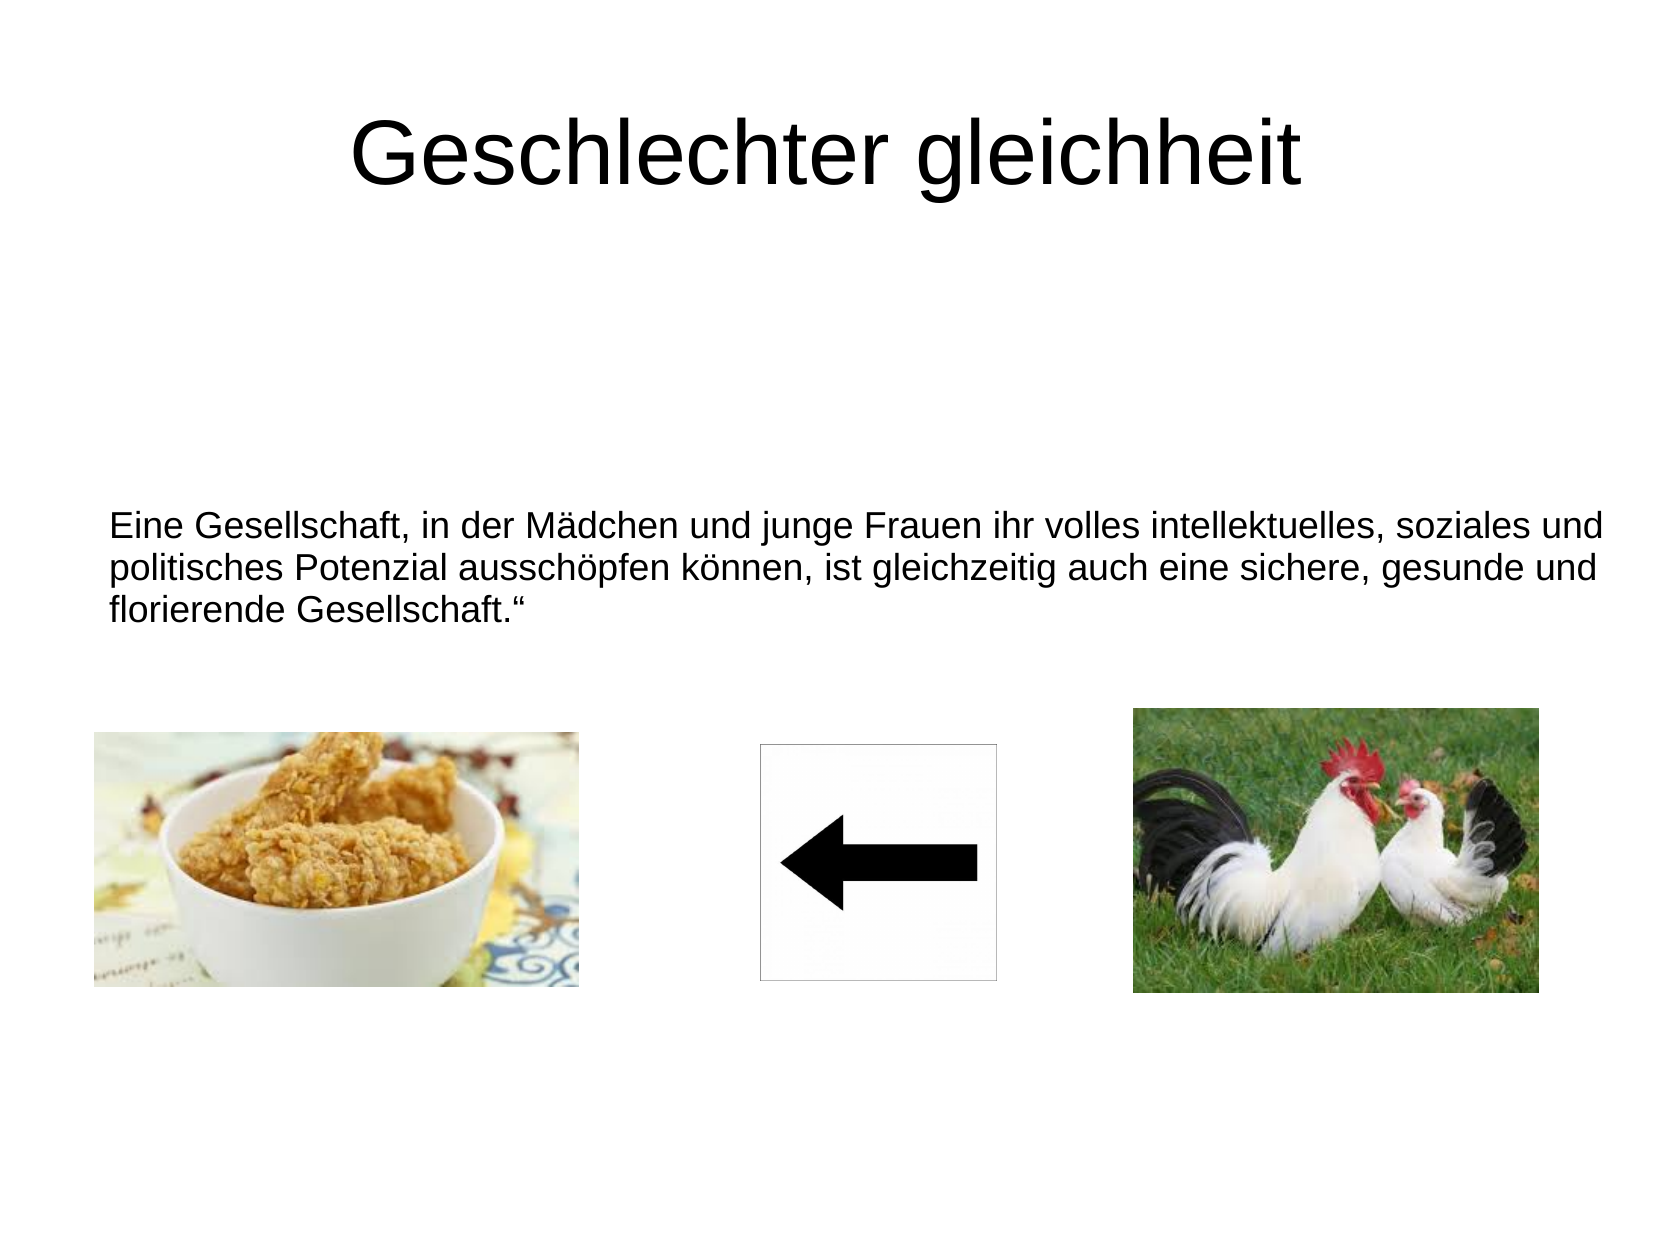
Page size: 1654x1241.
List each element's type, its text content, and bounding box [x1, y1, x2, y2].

picture [760, 744, 997, 981]
picture [94, 732, 579, 987]
text_box Eine Gesellschaft, in der Mädchen und junge Frauen ihr volles intellektuelles, soziales und politisches Potenzial ausschöpfen können, ist gleichzeitig auch eine sichere, gesunde und florierende Gesellschaft.“ [94, 496, 1620, 638]
title Geschlechter gleichheit [82, 49, 1571, 257]
picture [1133, 708, 1539, 993]
